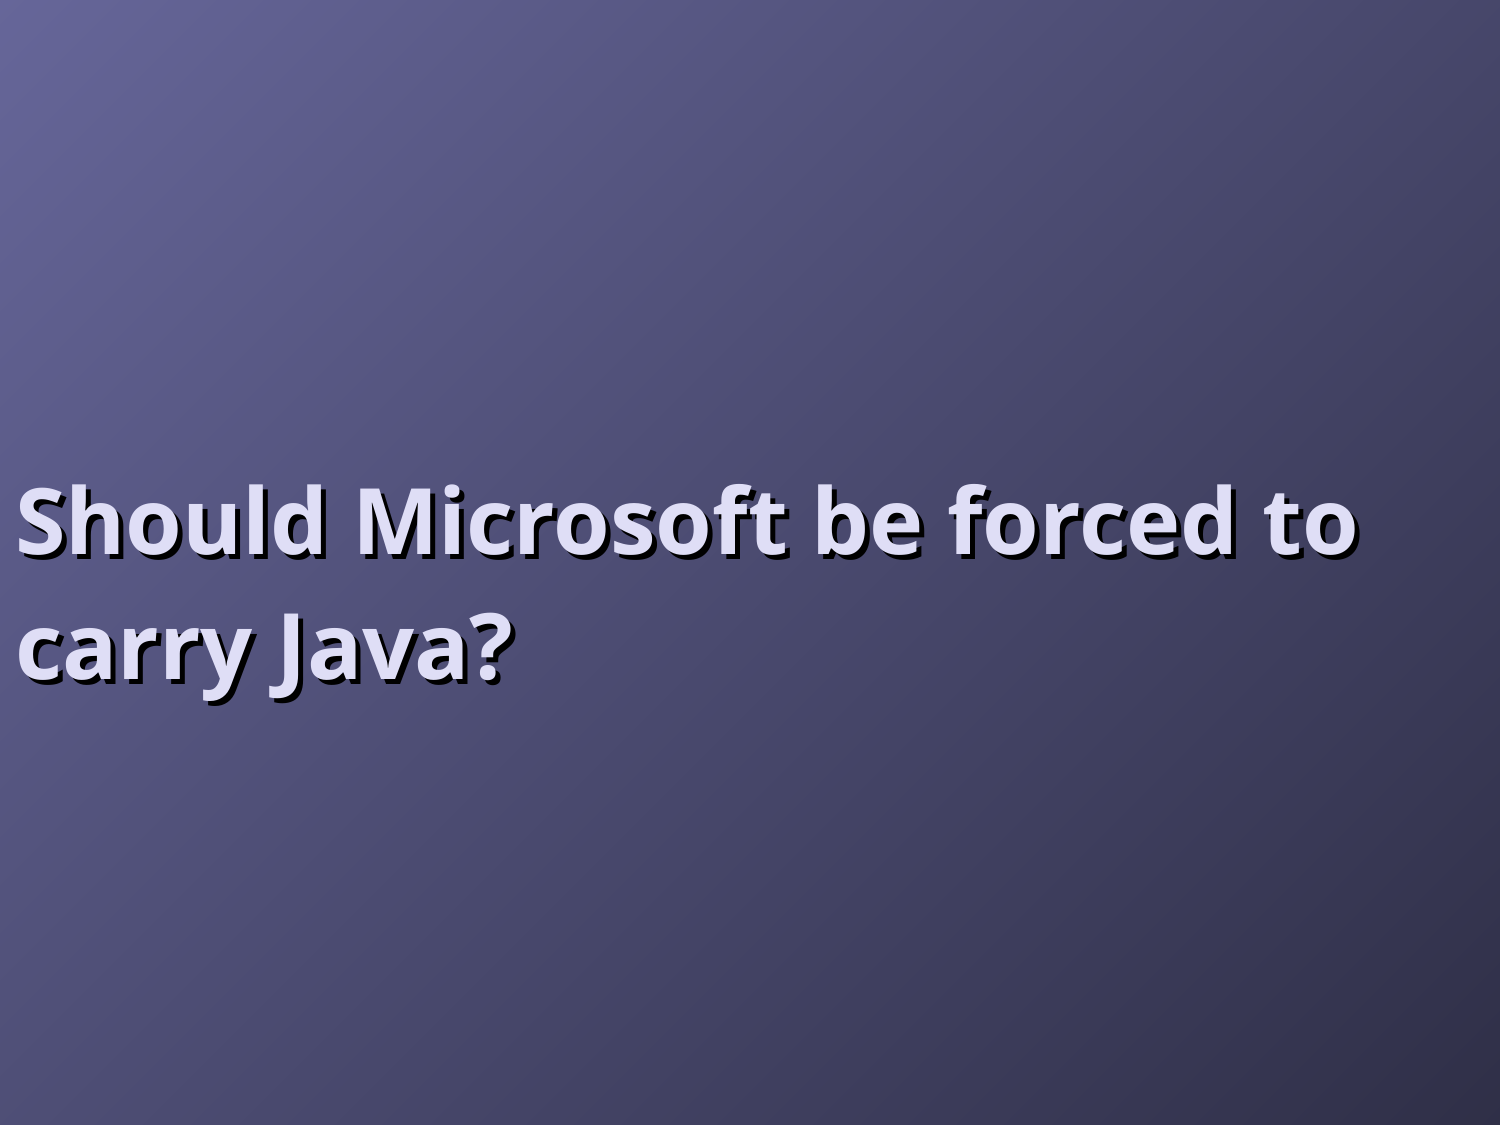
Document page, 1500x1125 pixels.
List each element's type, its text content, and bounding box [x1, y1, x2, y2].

title Should Microsoft be forced to carry Java? [0, 463, 1500, 699]
